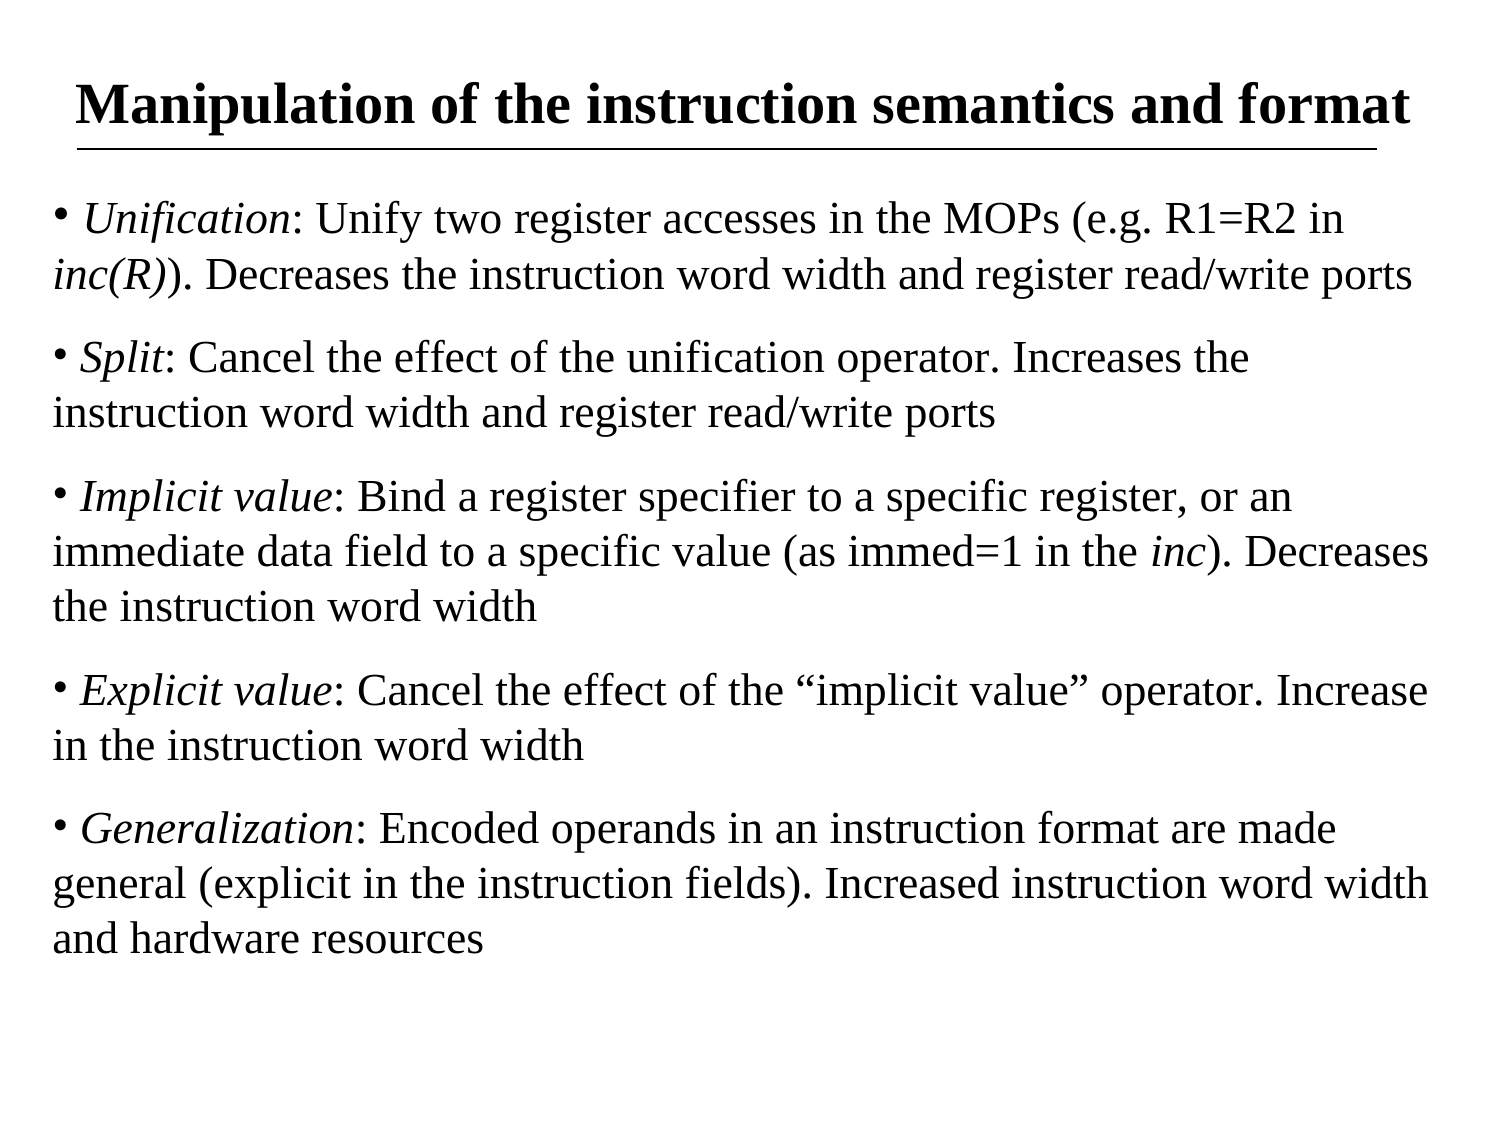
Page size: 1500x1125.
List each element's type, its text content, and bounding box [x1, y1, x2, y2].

text_box Unification: Unify two register accesses in the MOPs (e.g. R1=R2 in inc(R)). Decreases the instruction word width and register read/write ports Split: Cancel the effect of the unification operator. Increases the instruction word width and register read/write ports Implicit value: Bind a register specifier to a specific register, or an immediate data field to a specific value (as immed=1 in the inc). Decreases the instruction word width Explicit value: Cancel the effect of the “implicit value” operator. Increase in the instruction word width Generalization: Encoded operands in an instruction format are made general (explicit in the instruction fields). Increased instruction word width and hardware resources [37, 181, 1463, 965]
title Manipulation of the instruction semantics and format [49, 37, 1438, 163]
